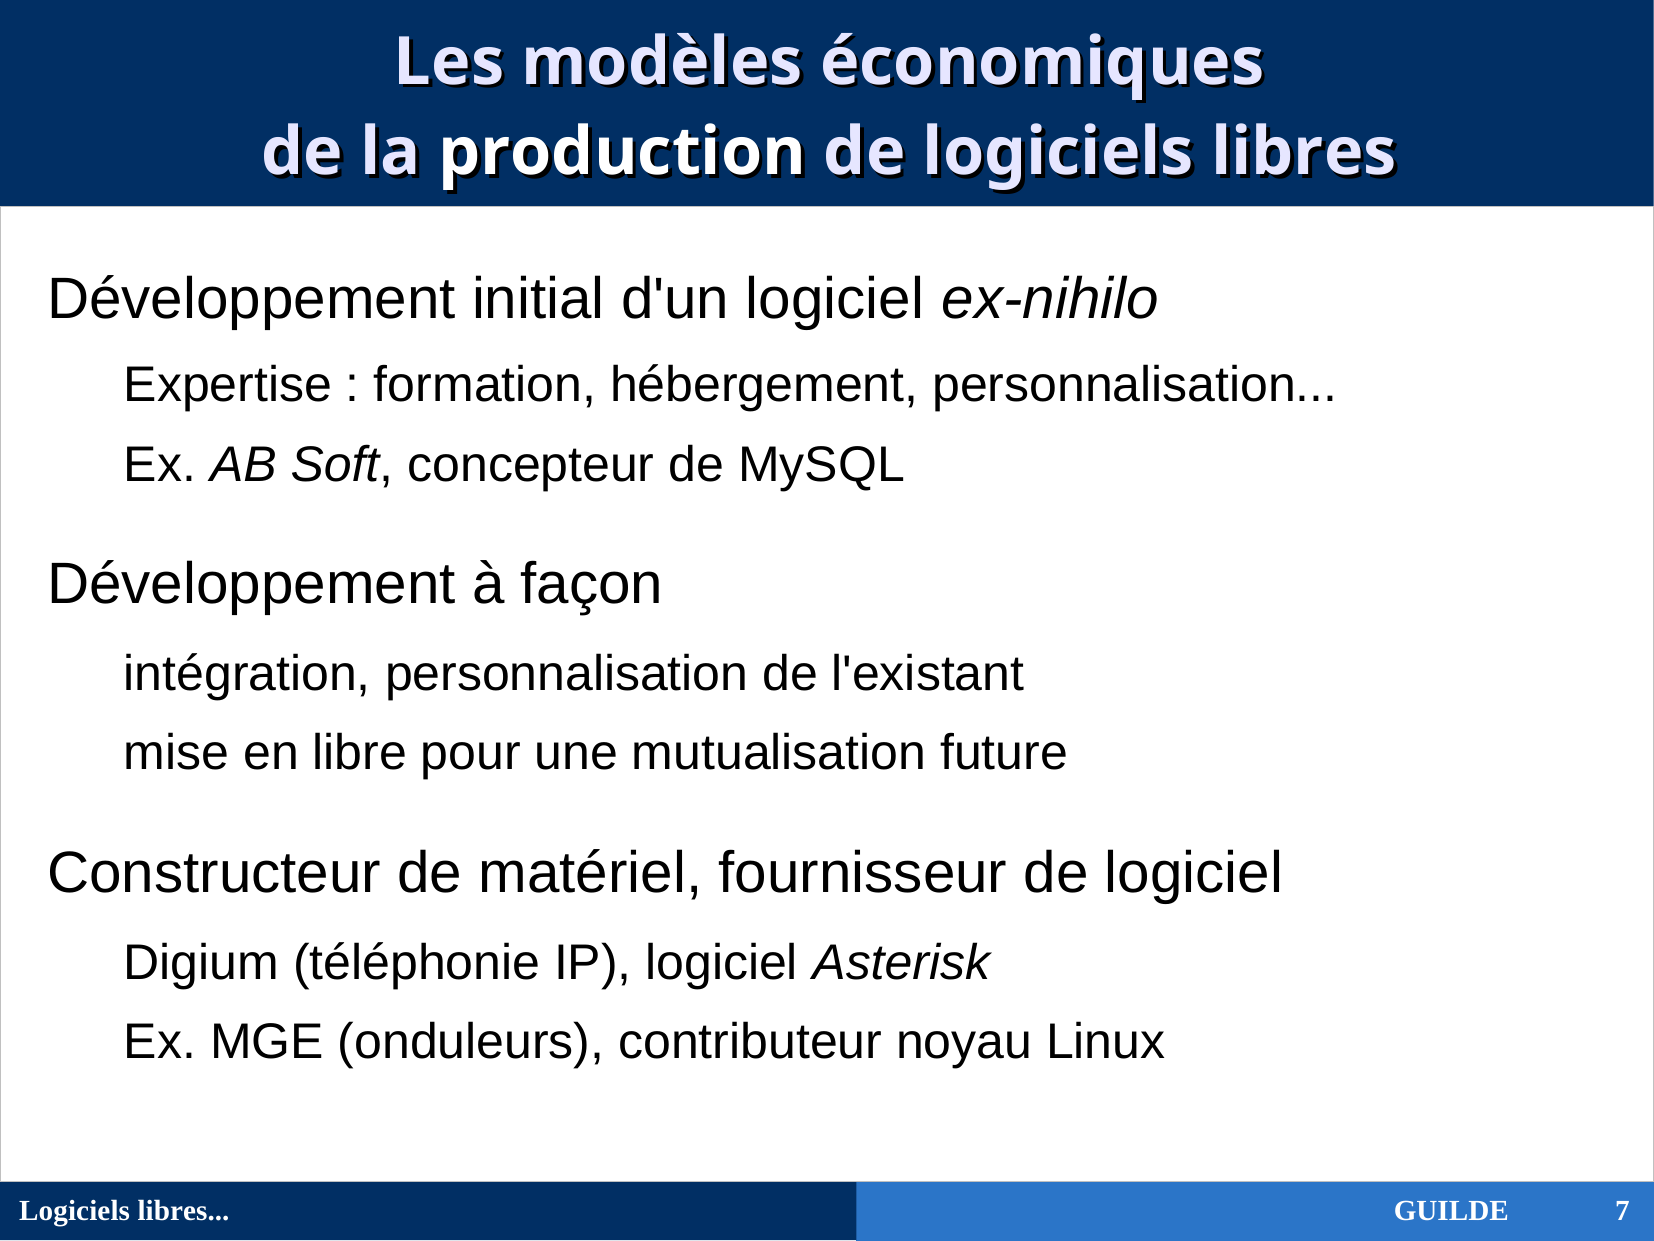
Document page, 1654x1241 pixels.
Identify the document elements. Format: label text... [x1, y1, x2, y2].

title Les modèles économiques de la production de logiciels libres [123, 21, 1536, 186]
list Développement initial d'un logiciel ex-nihilo Expertise : formation, hébergement, personnalisation... Ex. AB Soft, concepteur de MySQL Développement à façon intégration, personnalisation de l'existant mise en libre pour une mutualisation future Constructeur de matériel, fournisseur de logiciel Digium (téléphonie IP), logiciel Asterisk Ex. MGE (onduleurs), contributeur noyau Linux [29, 265, 1595, 1182]
